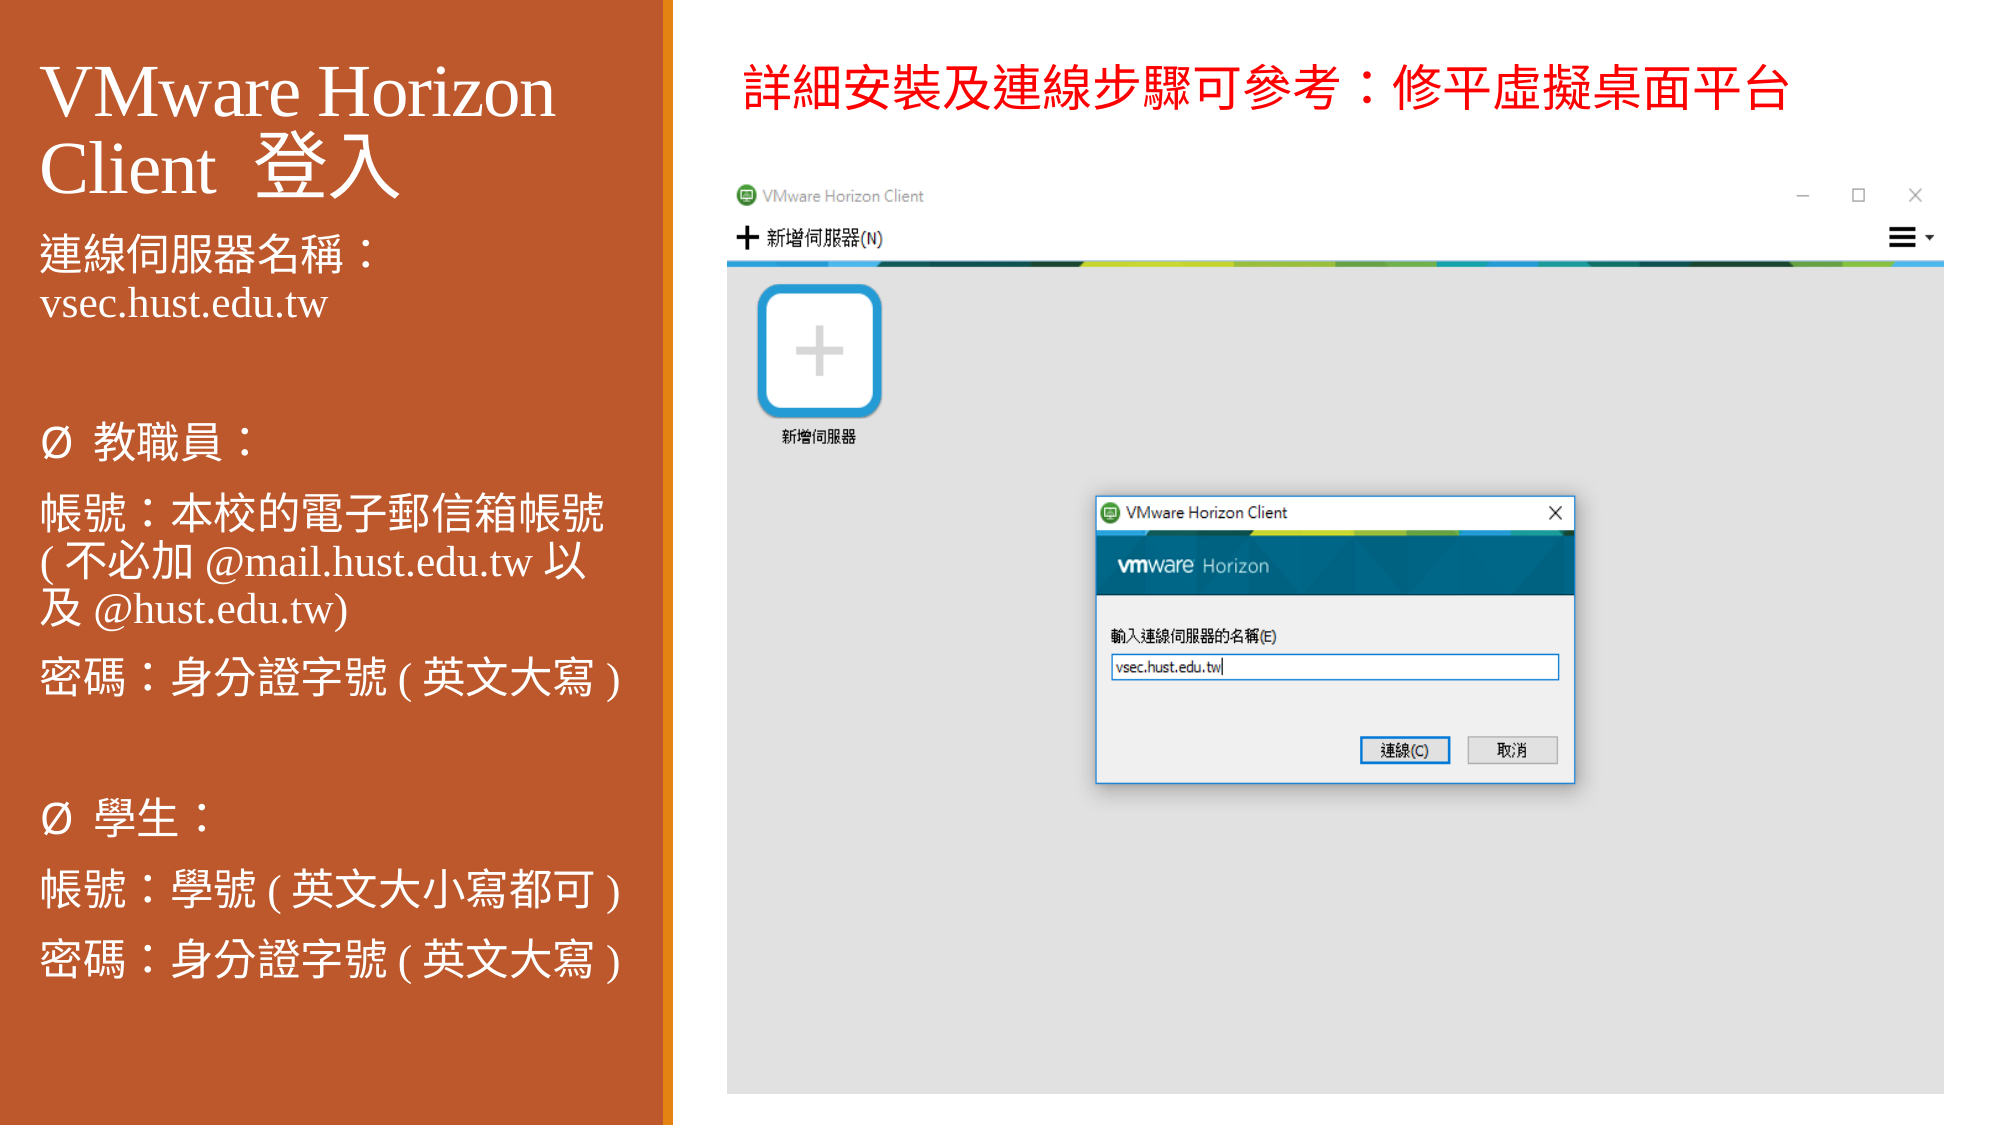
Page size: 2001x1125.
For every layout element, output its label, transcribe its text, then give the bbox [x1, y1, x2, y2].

title VMware Horizon Client 登入 [24, 33, 588, 216]
list 連線伺服器名稱：vsec.hust.edu.tw 教職員： 帳號：本校的電子郵信箱帳號(不必加@mail.hust.edu.tw以及@hust.edu.tw) 密碼：身分證字號(英文大寫) 學生： 帳號：學號(英文大小寫都可) 密碼：身分證字號(英文大寫) [24, 225, 638, 1047]
text_box 詳細安裝及連線步驟可參考：修平虛擬桌面平台 [727, 49, 1807, 137]
picture [727, 178, 1944, 1094]
